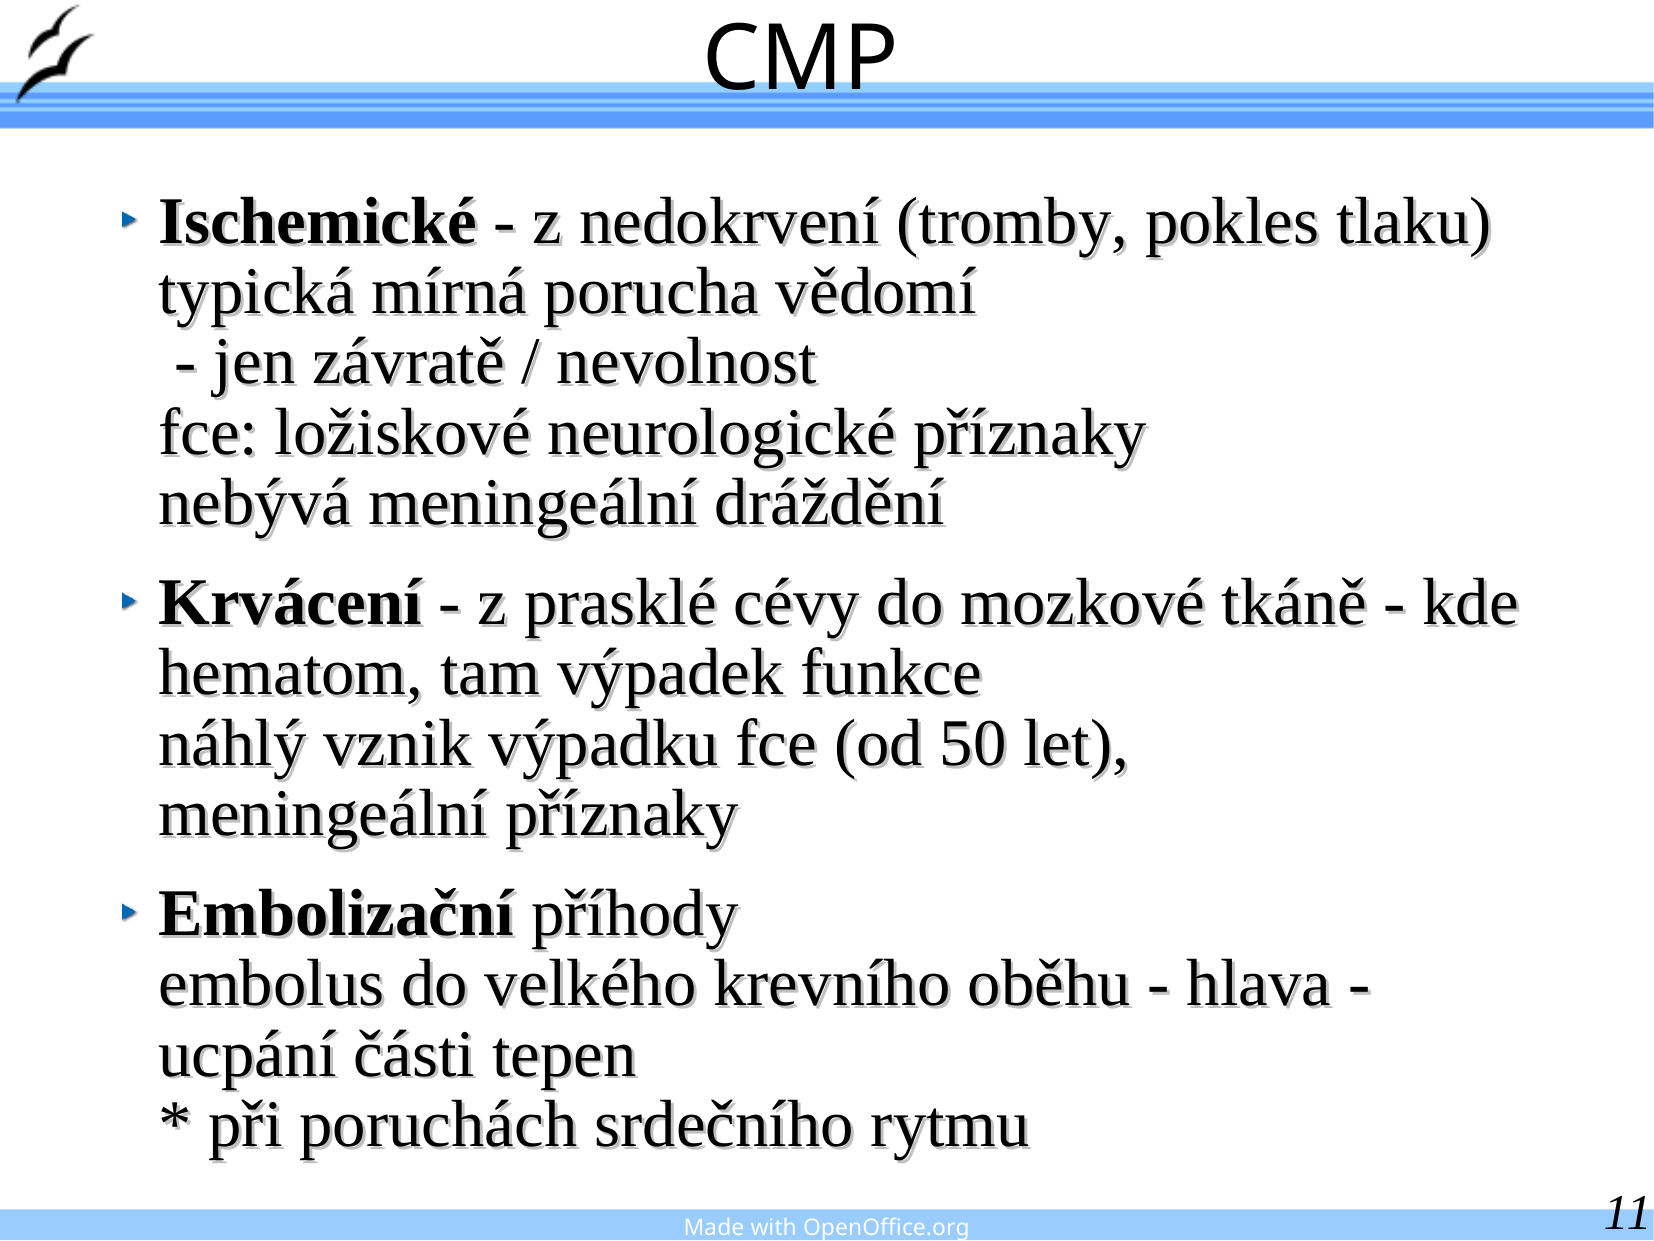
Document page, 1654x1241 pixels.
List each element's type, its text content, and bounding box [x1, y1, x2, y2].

title CMP [94, 0, 1507, 109]
list Ischemické - z nedokrvení (tromby, pokles tlaku) typická mírná porucha vědomí - jen závratě / nevolnost fce: ložiskové neurologické příznaky nebývá meningeální dráždění Krvácení - z prasklé cévy do mozkové tkáně - kde hematom, tam výpadek funkce náhlý vznik výpadku fce (od 50 let), meningeální příznaky Embolizační příhody embolus do velkého krevního oběhu - hlava - ucpání části tepen * při poruchách srdečního rytmu [120, 186, 1534, 1234]
picture [0, 0, 1654, 133]
